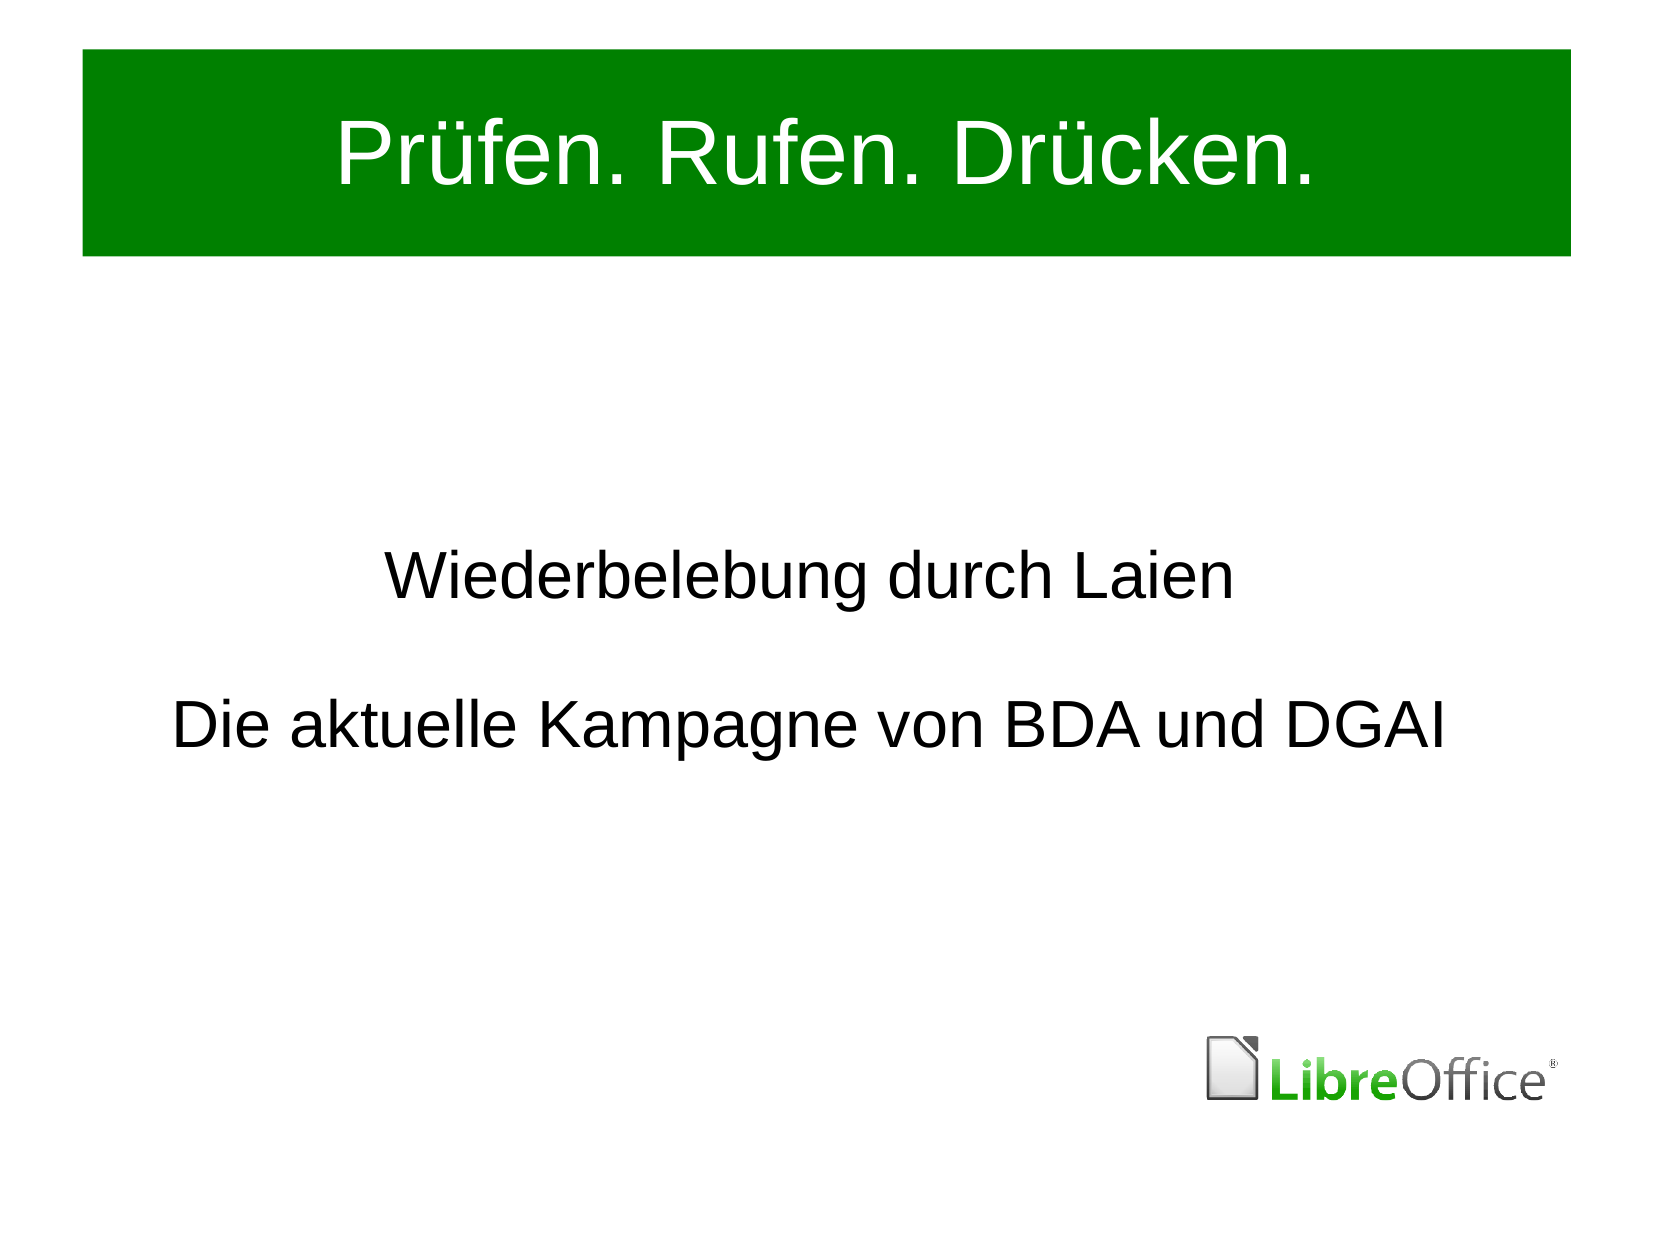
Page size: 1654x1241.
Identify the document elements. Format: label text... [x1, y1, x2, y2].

subtitle Wiederbelebung durch Laien Die aktuelle Kampagne von BDA und DGAI [82, 290, 1538, 1010]
title Prüfen. Rufen. Drücken. [82, 49, 1571, 257]
picture [1180, 1009, 1571, 1126]
